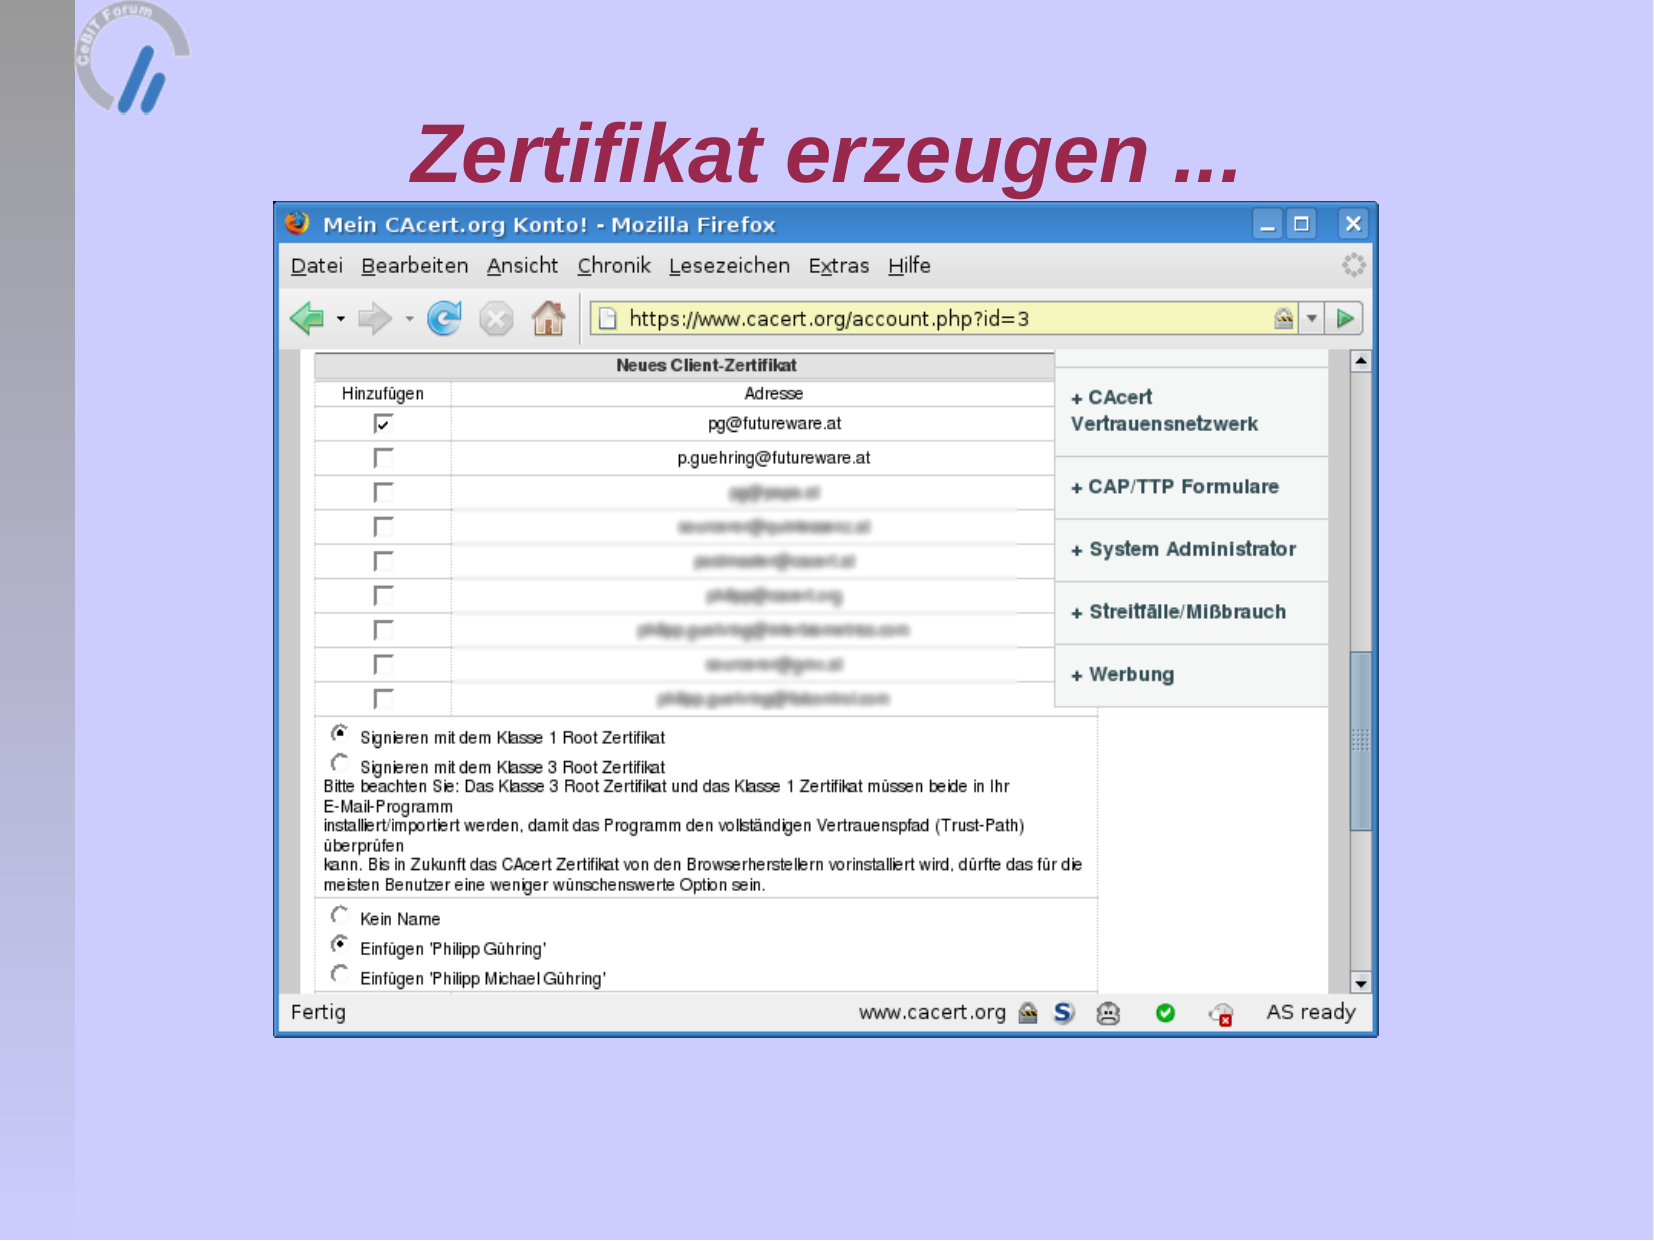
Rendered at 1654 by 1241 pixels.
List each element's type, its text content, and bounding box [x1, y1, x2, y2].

picture [273, 257, 1379, 1038]
title Zertifikat erzeugen ... [121, 49, 1534, 257]
